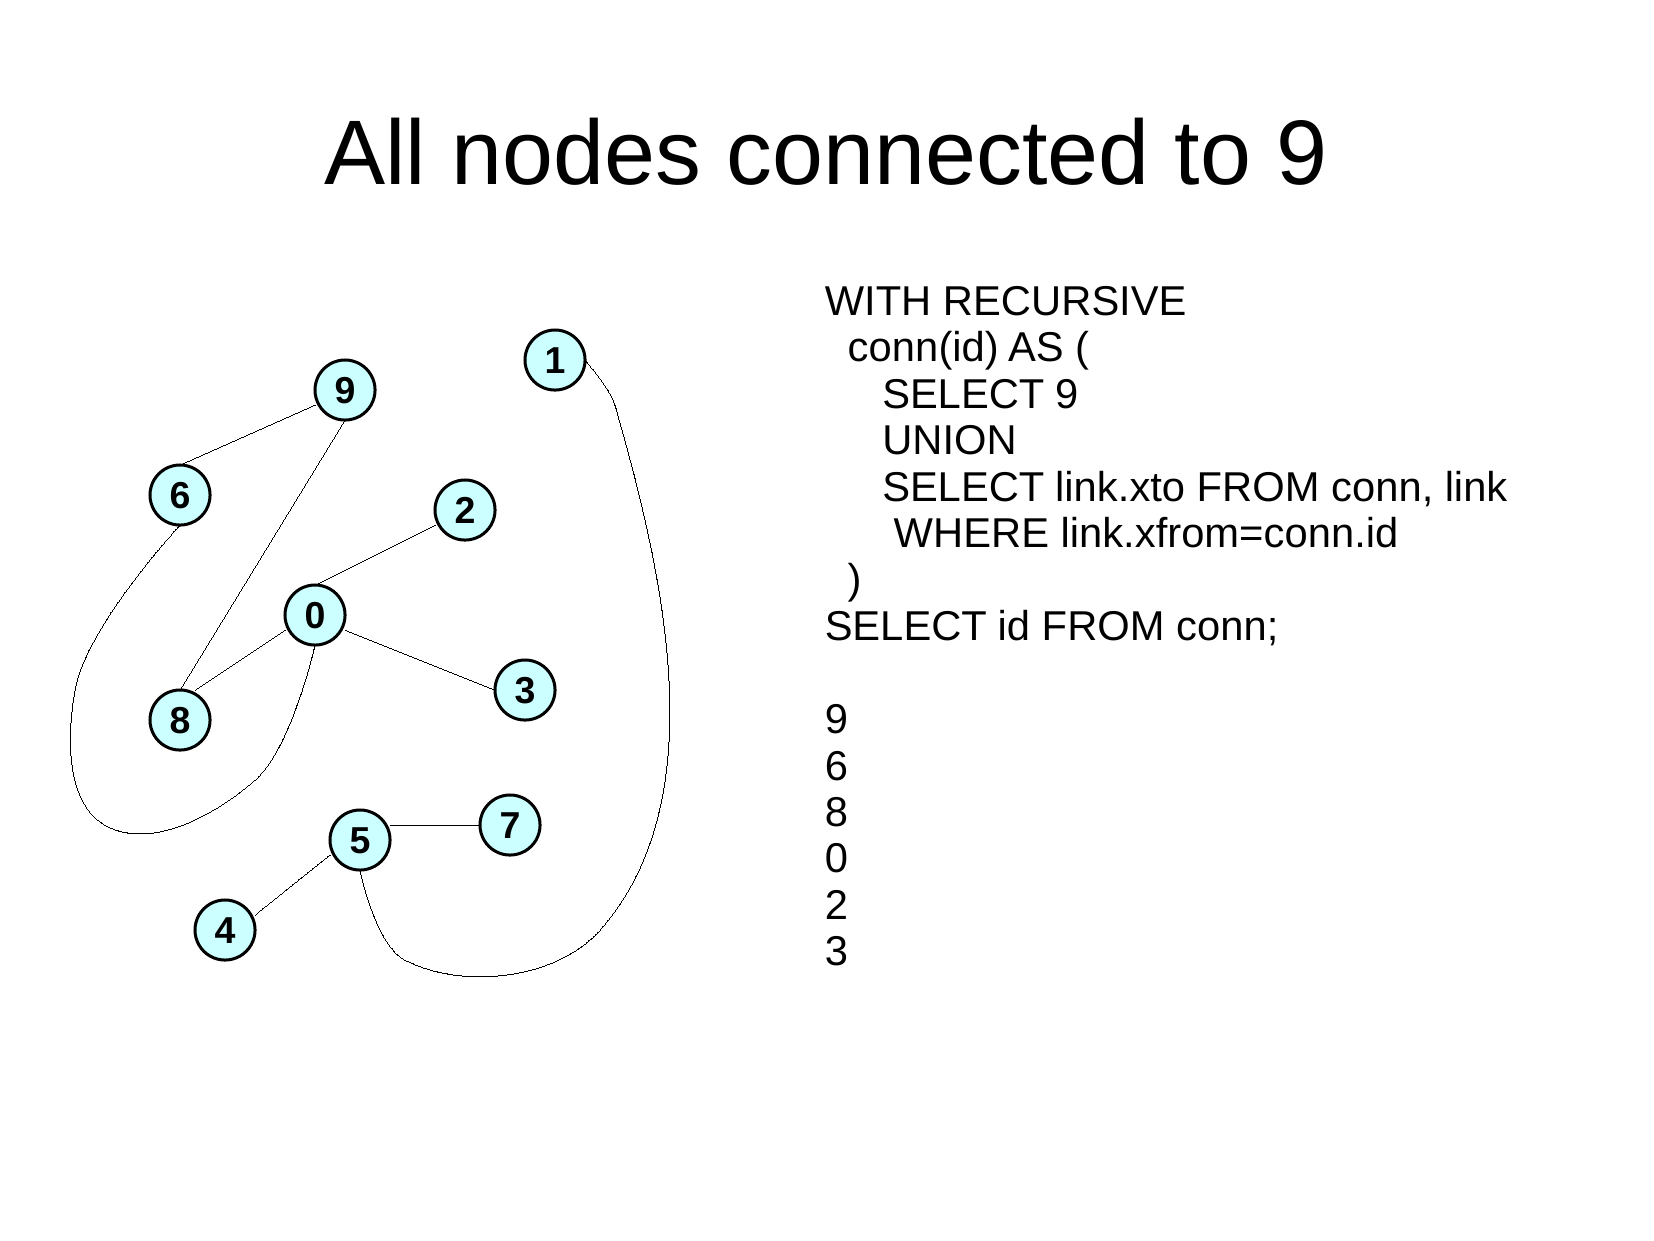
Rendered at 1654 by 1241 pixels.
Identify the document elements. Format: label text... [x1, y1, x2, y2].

text_box 2 [435, 480, 496, 541]
text_box 0 [285, 585, 346, 646]
title All nodes connected to 9 [82, 49, 1571, 257]
text_box 1 [525, 330, 586, 391]
text_box 9 [315, 360, 376, 421]
text_box 8 [150, 690, 211, 751]
text_box WITH RECURSIVE conn(id) AS ( SELECT 9 UNION SELECT link.xto FROM conn, link WHERE link.xfrom=conn.id ) SELECT id FROM conn; 9 6 8 0 2 3 [810, 270, 1523, 991]
text_box 4 [195, 900, 256, 961]
text_box 3 [495, 660, 556, 721]
text_box 5 [330, 810, 391, 871]
text_box 7 [480, 795, 541, 856]
text_box 6 [150, 465, 211, 526]
